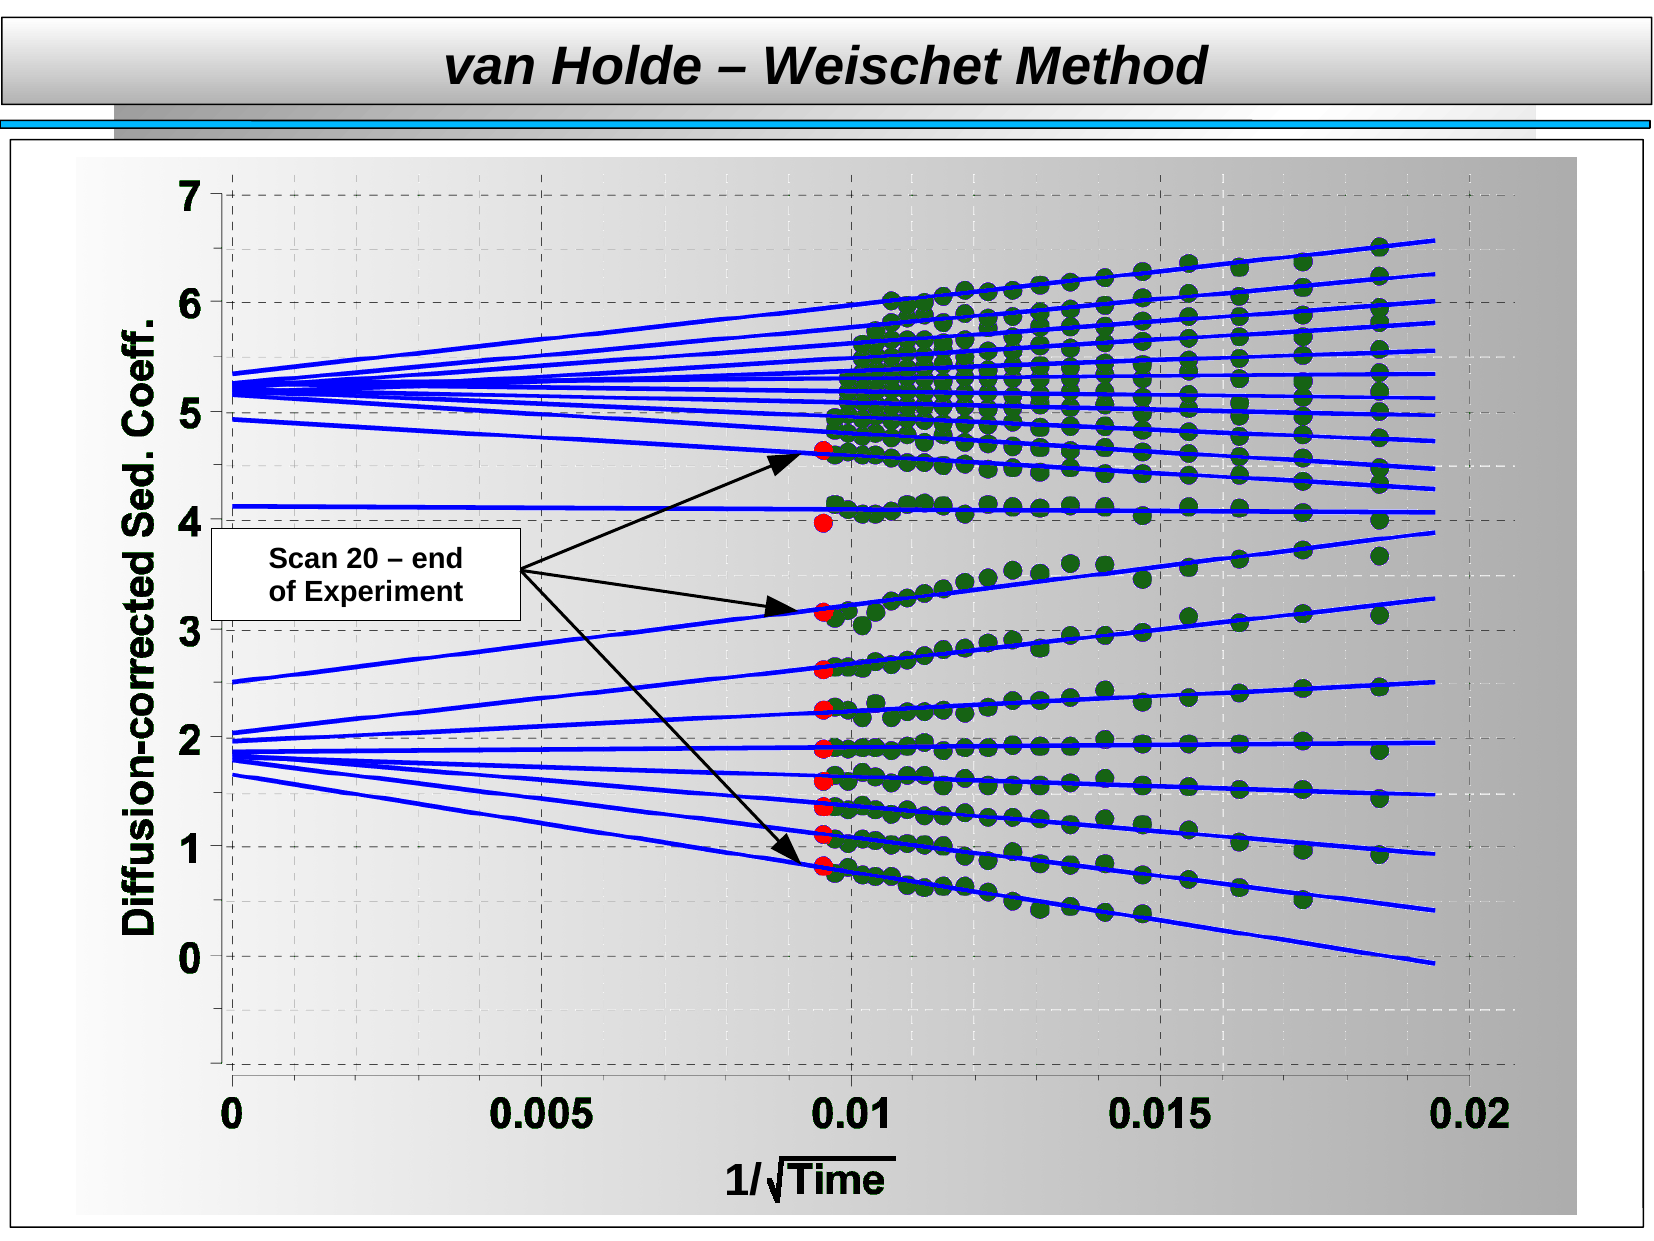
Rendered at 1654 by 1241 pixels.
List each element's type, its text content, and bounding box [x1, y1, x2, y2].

text_box [0, 120, 1651, 129]
text_box Scan 20 – end of Experiment [211, 528, 521, 621]
text_box van Holde – Weischet Method [1, 17, 1652, 105]
picture [76, 157, 1577, 1216]
text_box [10, 139, 1644, 1228]
